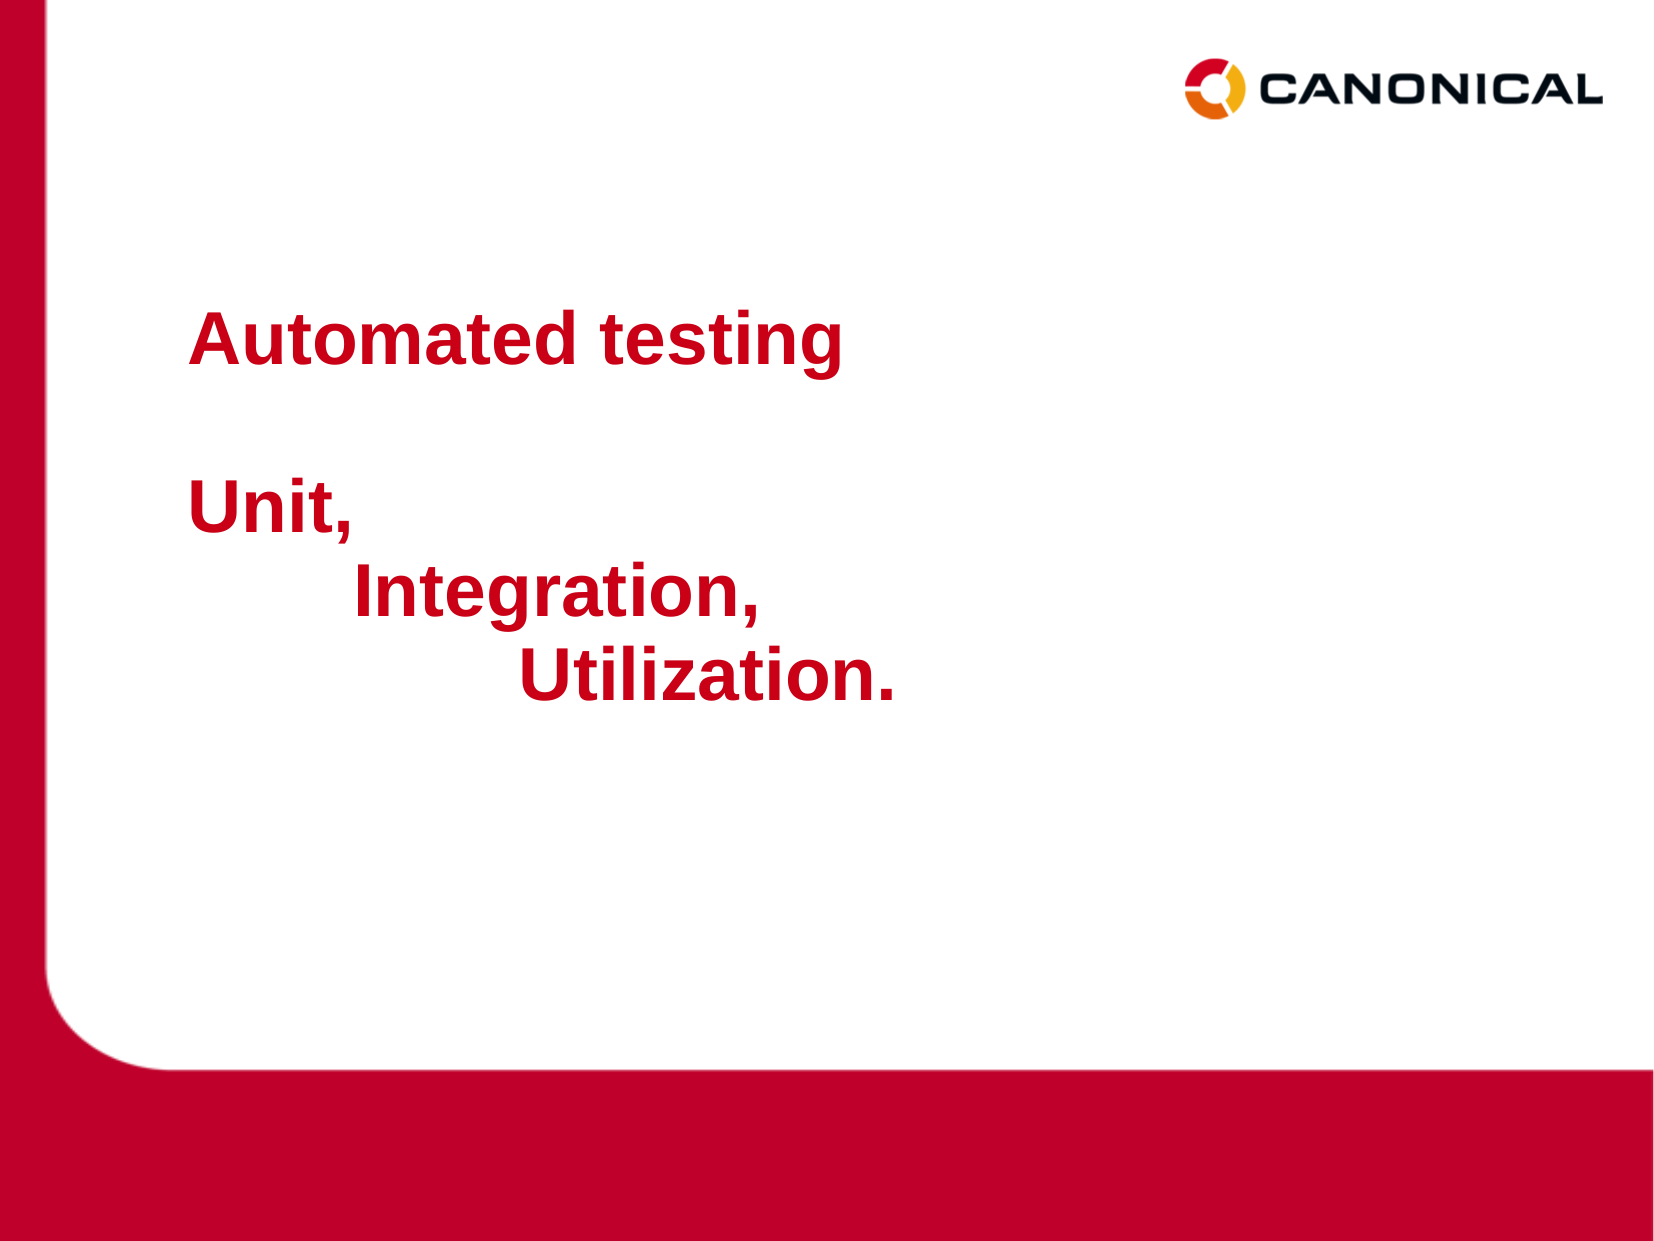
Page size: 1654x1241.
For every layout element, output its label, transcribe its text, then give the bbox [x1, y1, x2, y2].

title Automated testing Unit, Integration, Utilization. [187, 150, 1571, 863]
picture [0, 0, 1654, 1241]
